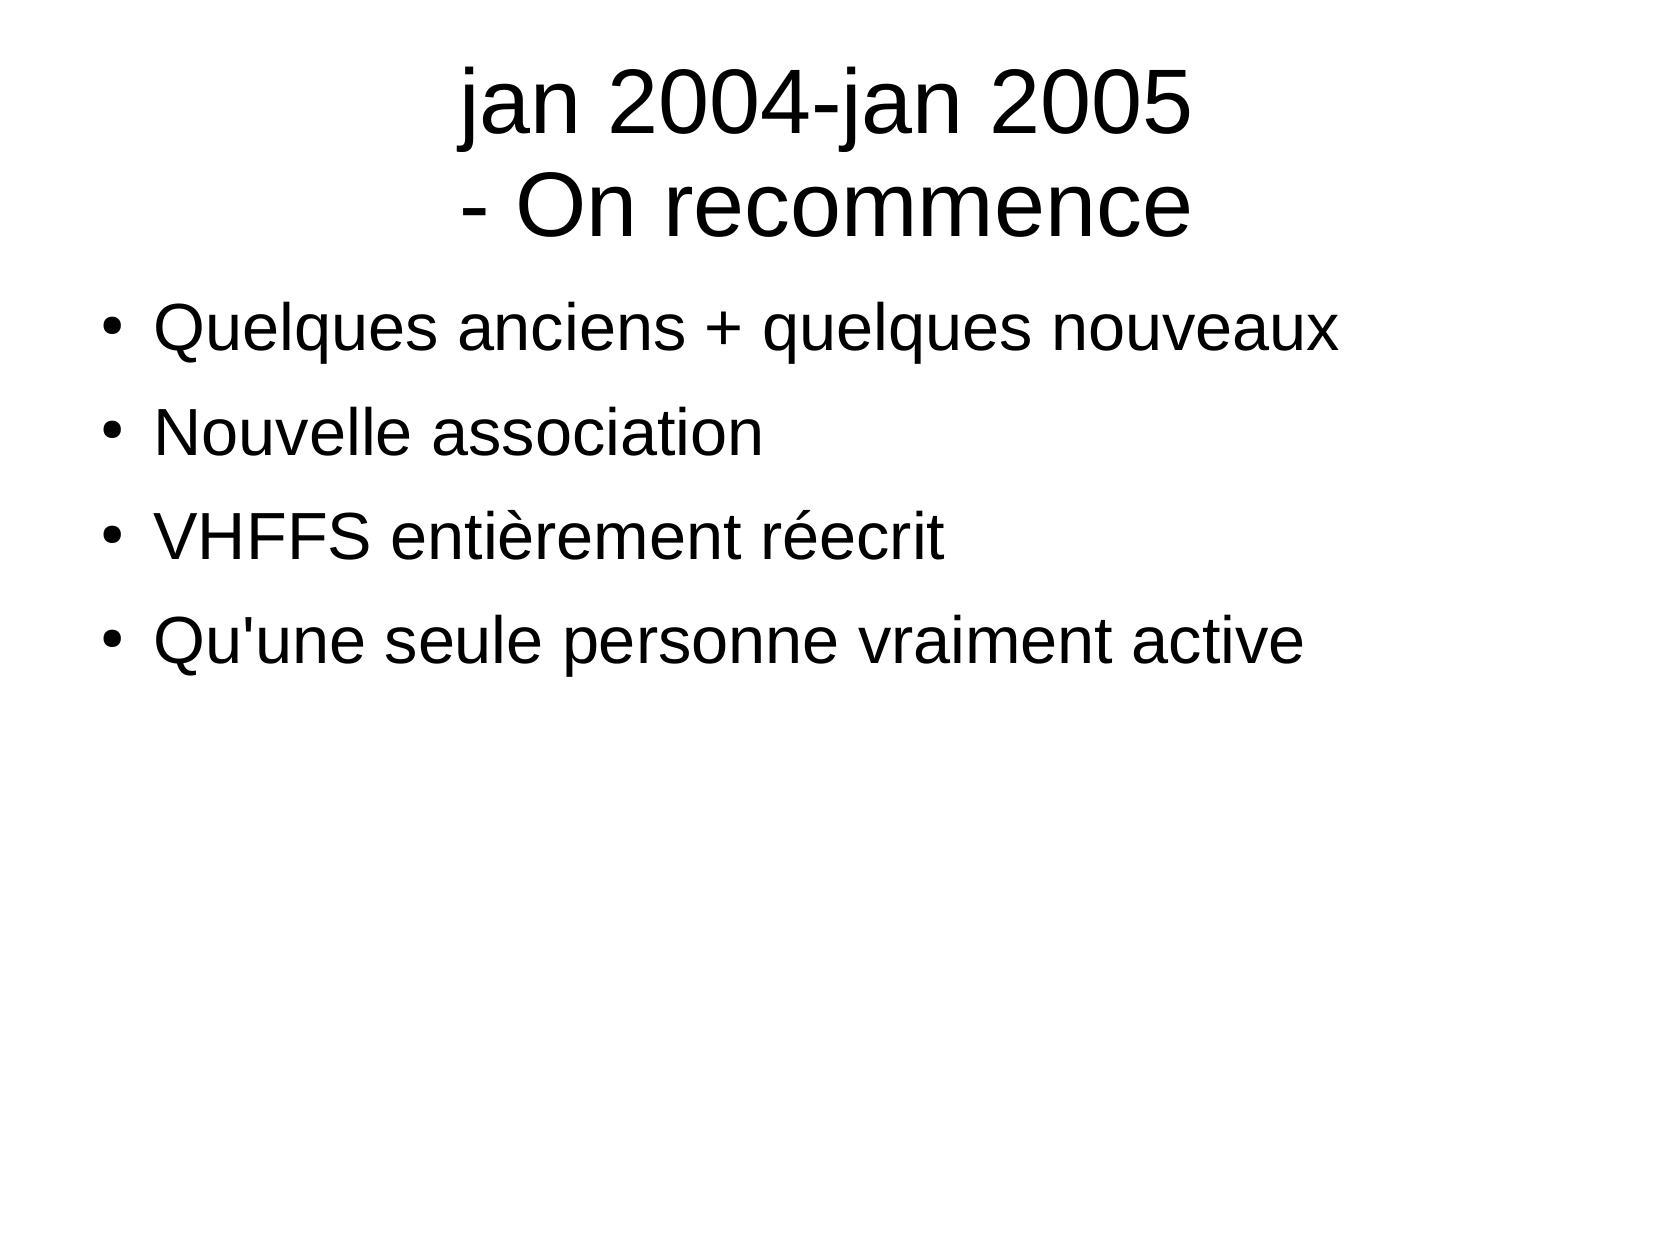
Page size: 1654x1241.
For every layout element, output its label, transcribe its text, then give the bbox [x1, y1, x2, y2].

title jan 2004-jan 2005 - On recommence [82, 50, 1571, 256]
list Quelques anciens + quelques nouveaux Nouvelle association VHFFS entièrement réecrit Qu'une seule personne vraiment active [82, 290, 1571, 1109]
